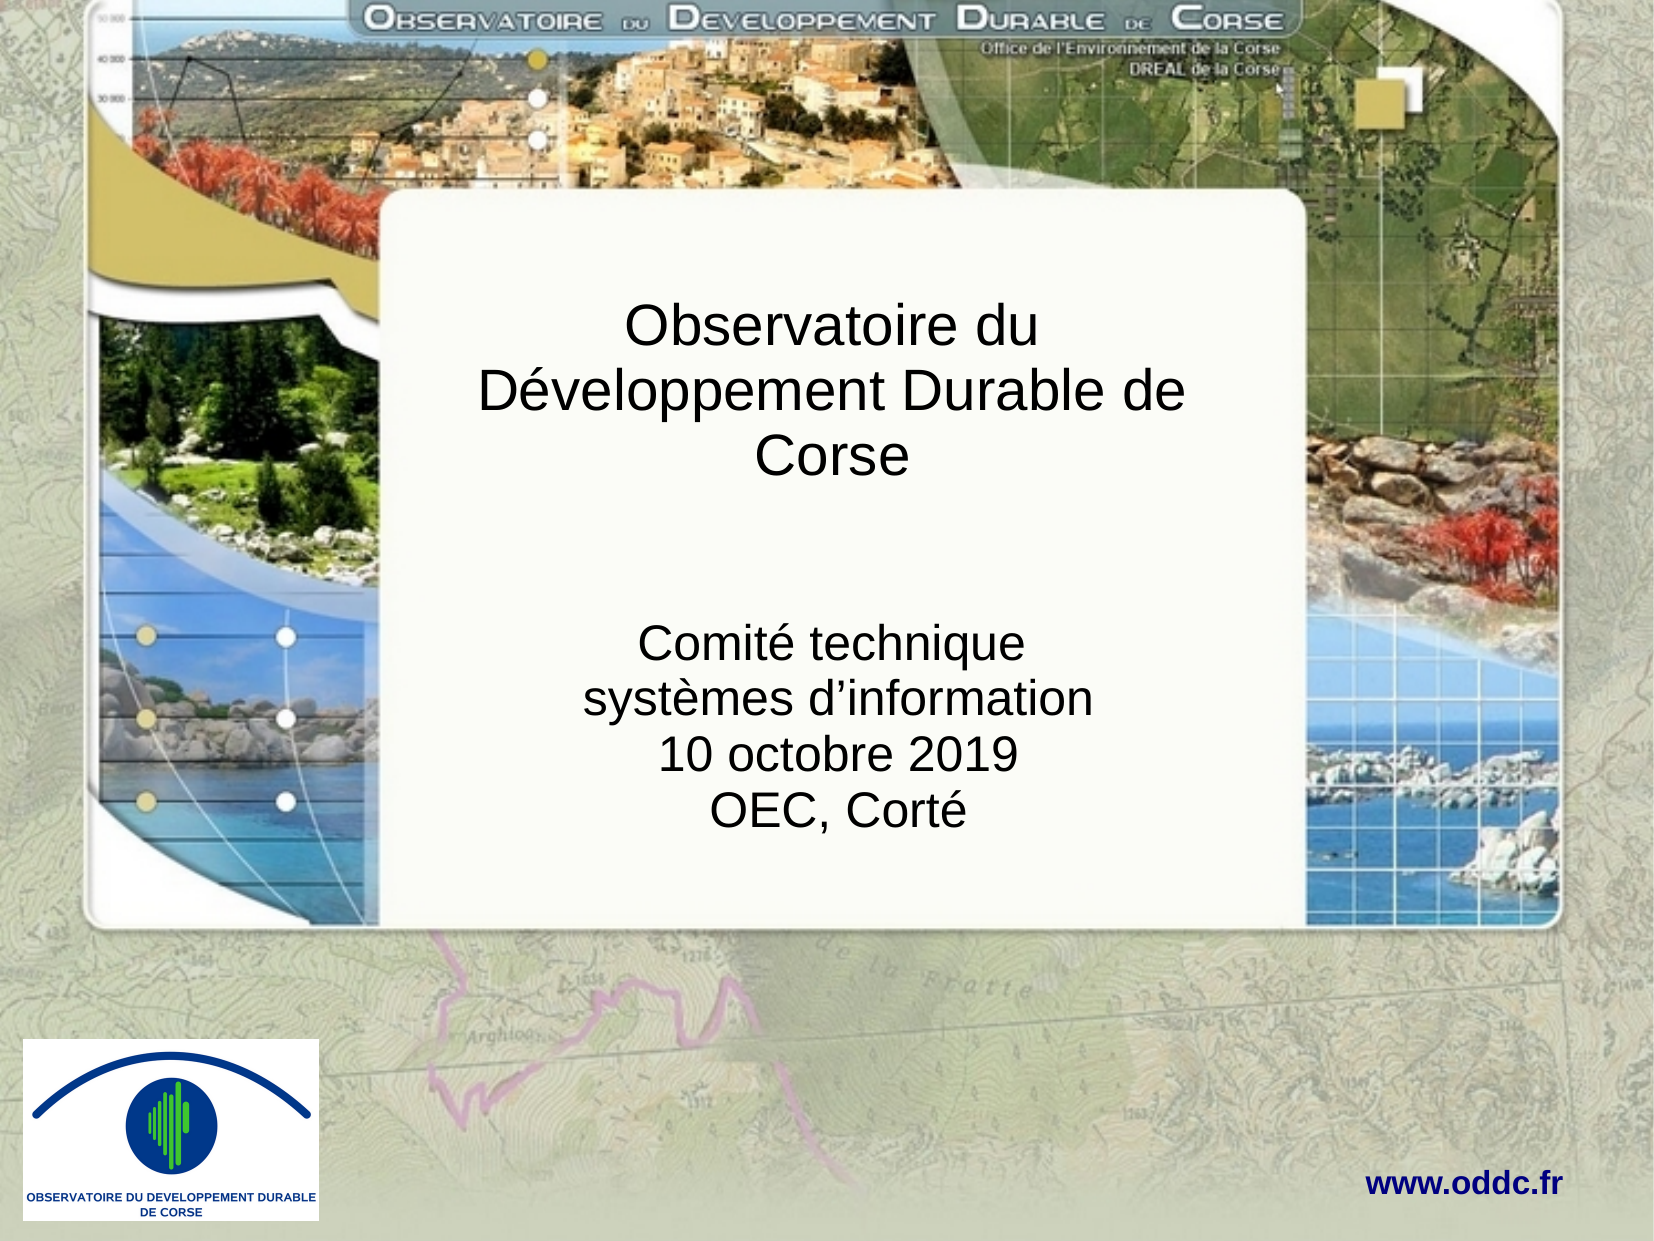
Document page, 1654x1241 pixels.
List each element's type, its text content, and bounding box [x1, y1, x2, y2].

picture [0, 0, 1654, 1241]
subtitle Comité technique systèmes d’information 10 octobre 2019 OEC, Corté [377, 555, 1300, 898]
title Observatoire du Développement Durable de Corse [389, 280, 1276, 500]
